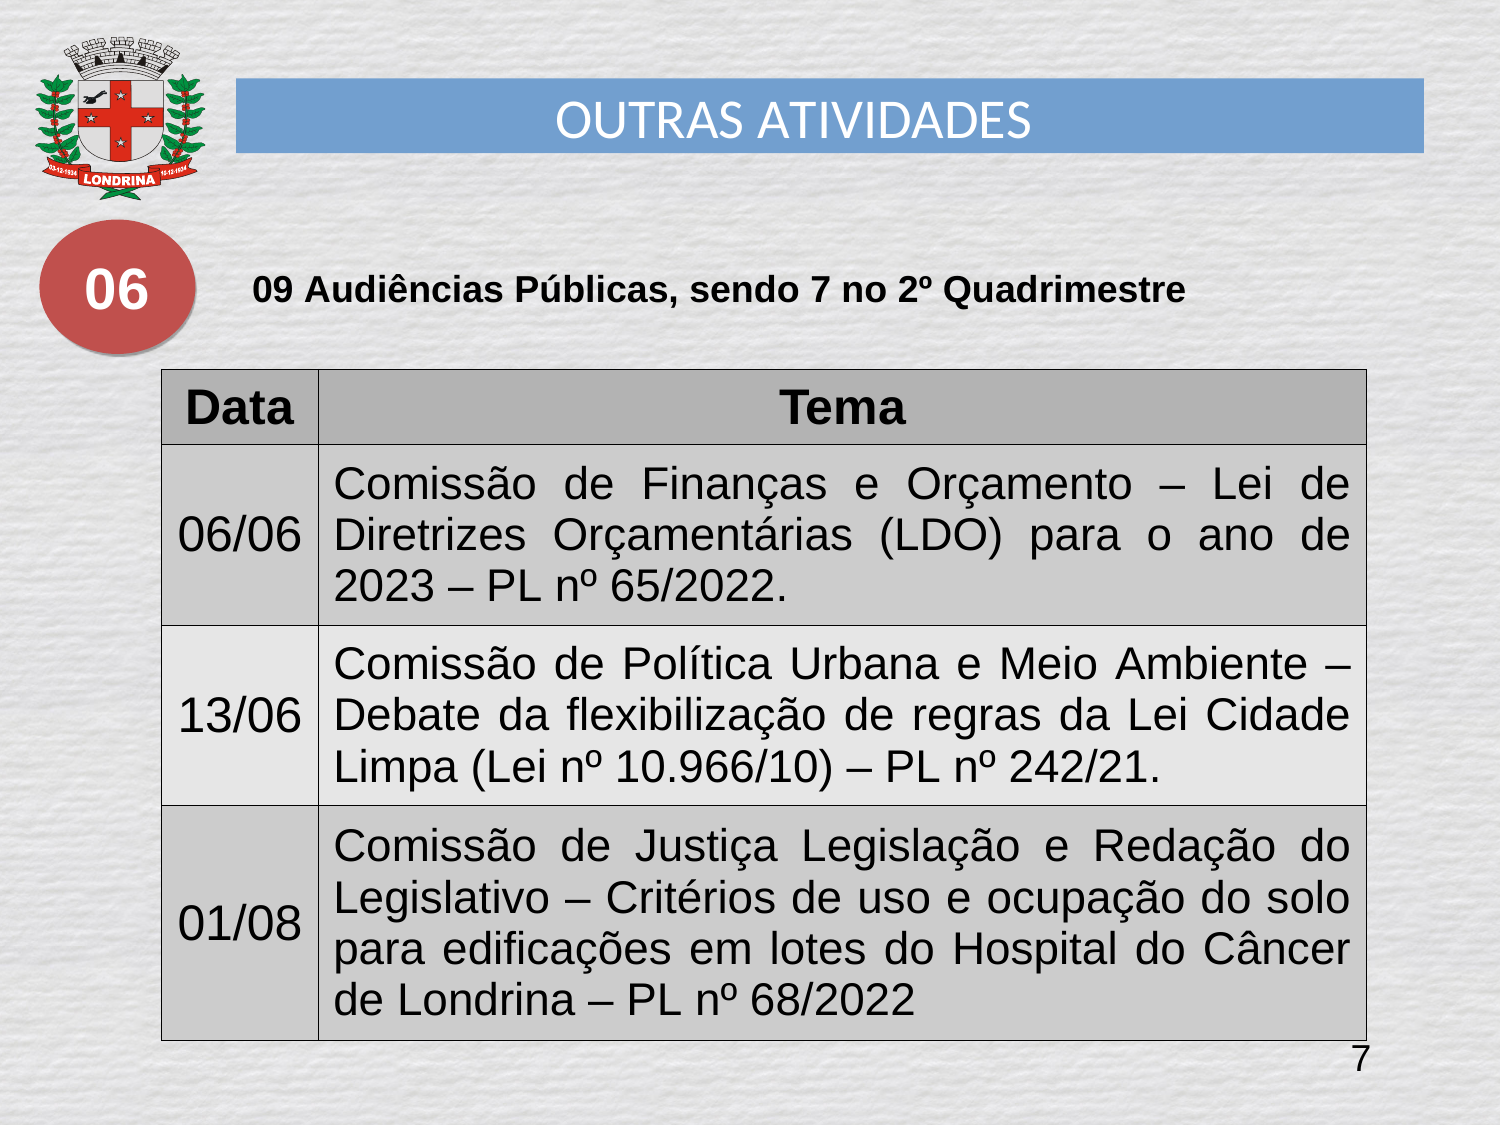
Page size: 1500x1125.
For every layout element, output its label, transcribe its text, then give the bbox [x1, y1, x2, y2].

table_cell 06/06 [162, 445, 318, 625]
picture [0, 0, 1500, 1125]
table_cell Comissão de Finanças e Orçamento – Lei de Diretrizes Orçamentárias (LDO) para o ano de 2023 – PL nº 65/2022. [319, 445, 1366, 625]
text_box OUTRAS ATIVIDADES [236, 78, 1424, 154]
table_header Tema [319, 370, 1366, 444]
table_cell Comissão de Política Urbana e Meio Ambiente – Debate da flexibilização de regras da Lei Cidade Limpa (Lei nº 10.966/10) – PL nº 242/21. [319, 626, 1366, 805]
table_header Data [162, 370, 318, 444]
table_cell 01/08 [162, 806, 318, 1040]
text_box <número> [1335, 1027, 1500, 1098]
text_box 06 [39, 219, 196, 354]
table_cell Comissão de Justiça Legislação e Redação do Legislativo – Critérios de uso e ocupação do solo para edificações em lotes do Hospital do Câncer de Londrina – PL nº 68/2022 [319, 806, 1366, 1040]
table_cell 13/06 [162, 626, 318, 805]
text_box 09 Audiências Públicas, sendo 7 no 2º Quadrimestre [237, 258, 1406, 308]
